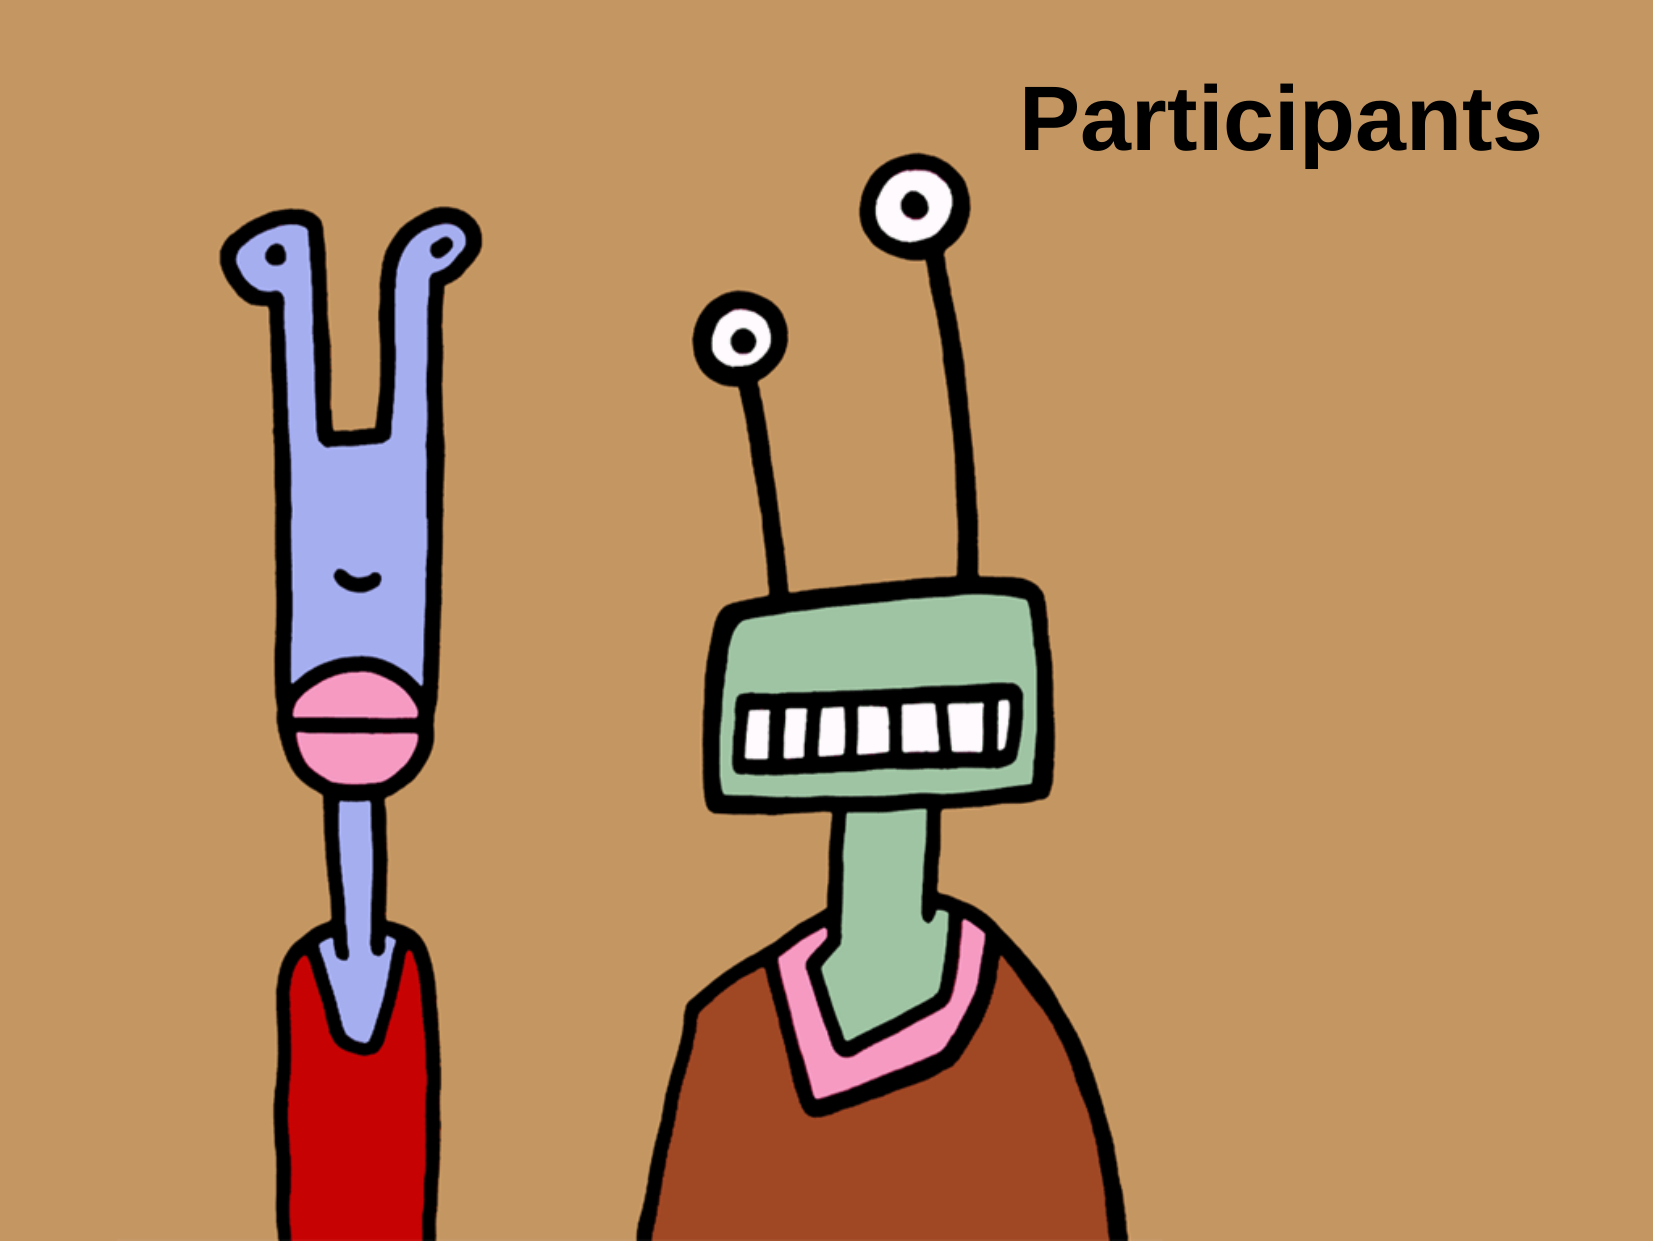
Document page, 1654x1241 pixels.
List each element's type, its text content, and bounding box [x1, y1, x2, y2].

text_box Participants [1005, 60, 1621, 178]
picture [0, 0, 1653, 1241]
